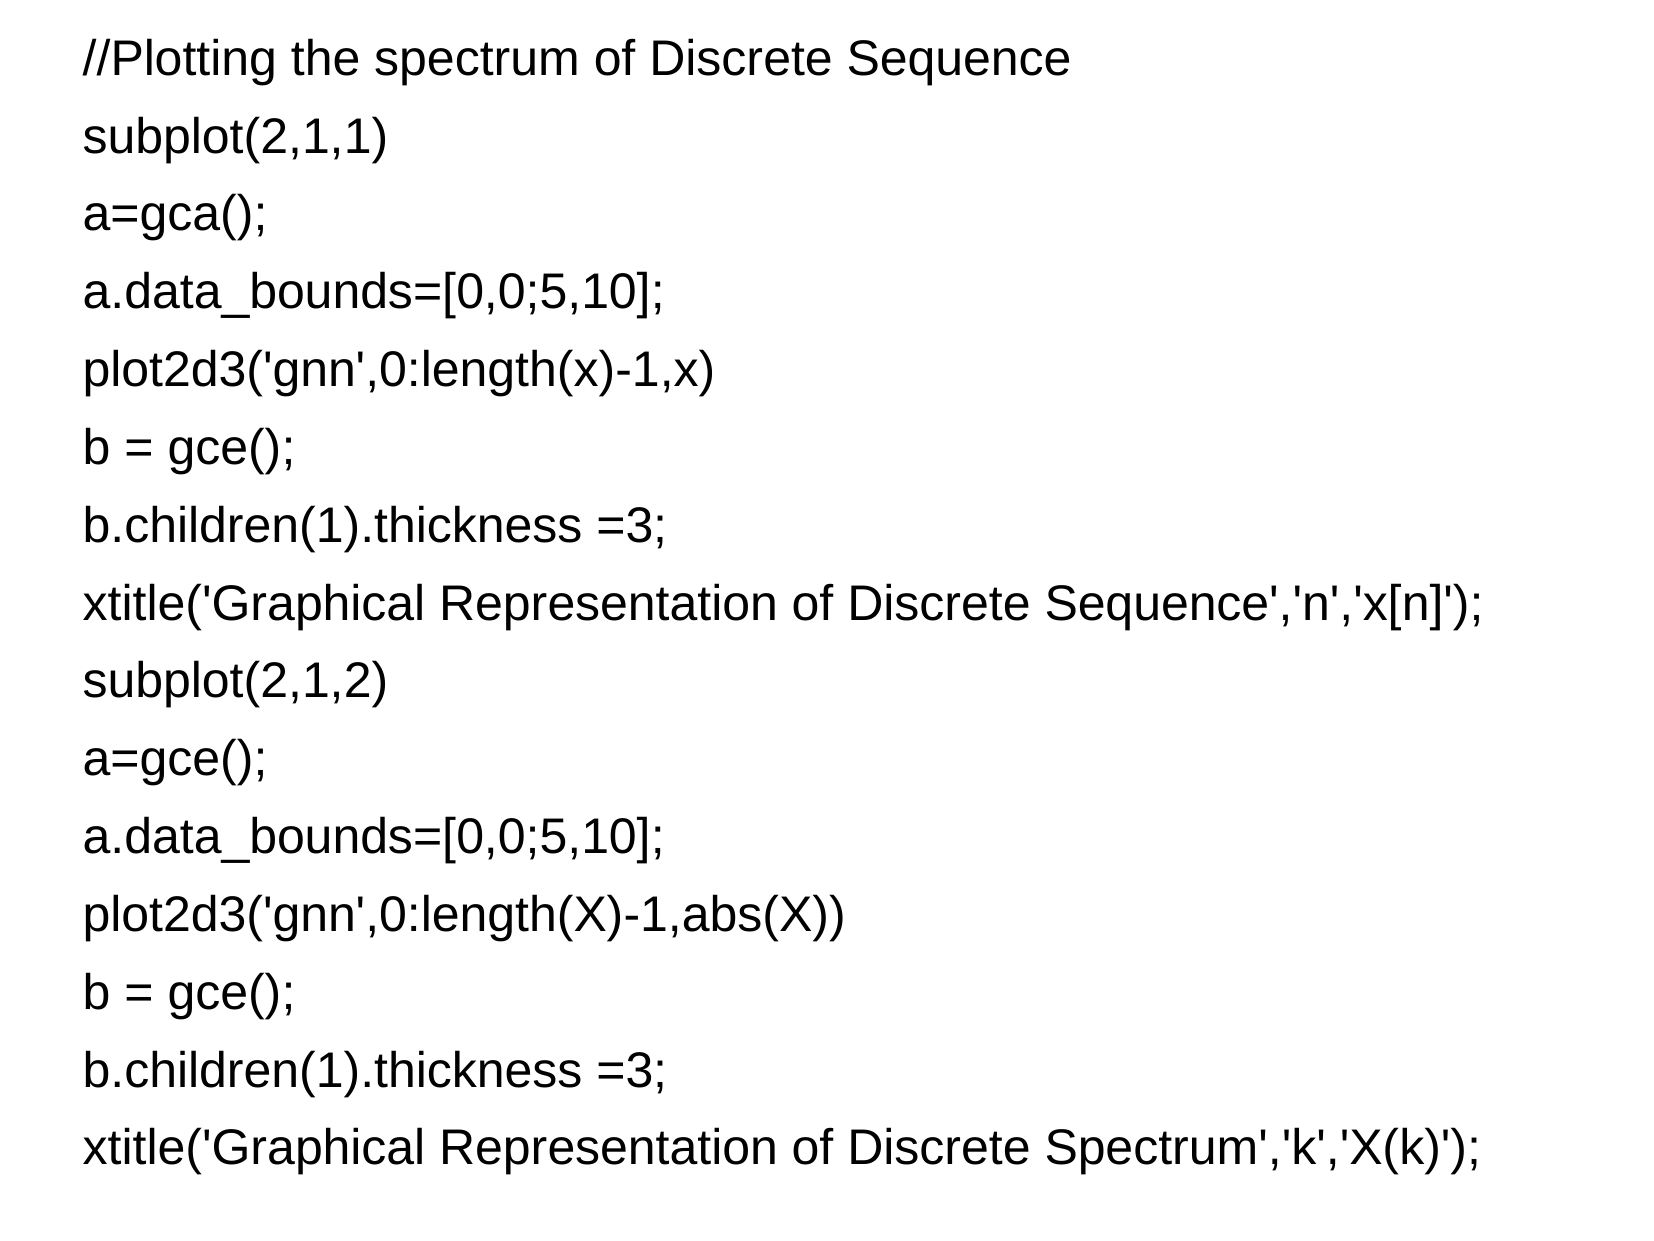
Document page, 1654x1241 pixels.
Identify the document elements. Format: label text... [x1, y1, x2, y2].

list //Plotting the spectrum of Discrete Sequence subplot(2,1,1) a=gca(); a.data_bounds=[0,0;5,10]; plot2d3('gnn',0:length(x)-1,x) b = gce(); b.children(1).thickness =3; xtitle('Graphical Representation of Discrete Sequence','n','x[n]'); subplot(2,1,2) a=gce(); a.data_bounds=[0,0;5,10]; plot2d3('gnn',0:length(X)-1,abs(X)) b = gce(); b.children(1).thickness =3; xtitle('Graphical Representation of Discrete Spectrum','k','X(k)'); [82, 30, 1571, 1186]
